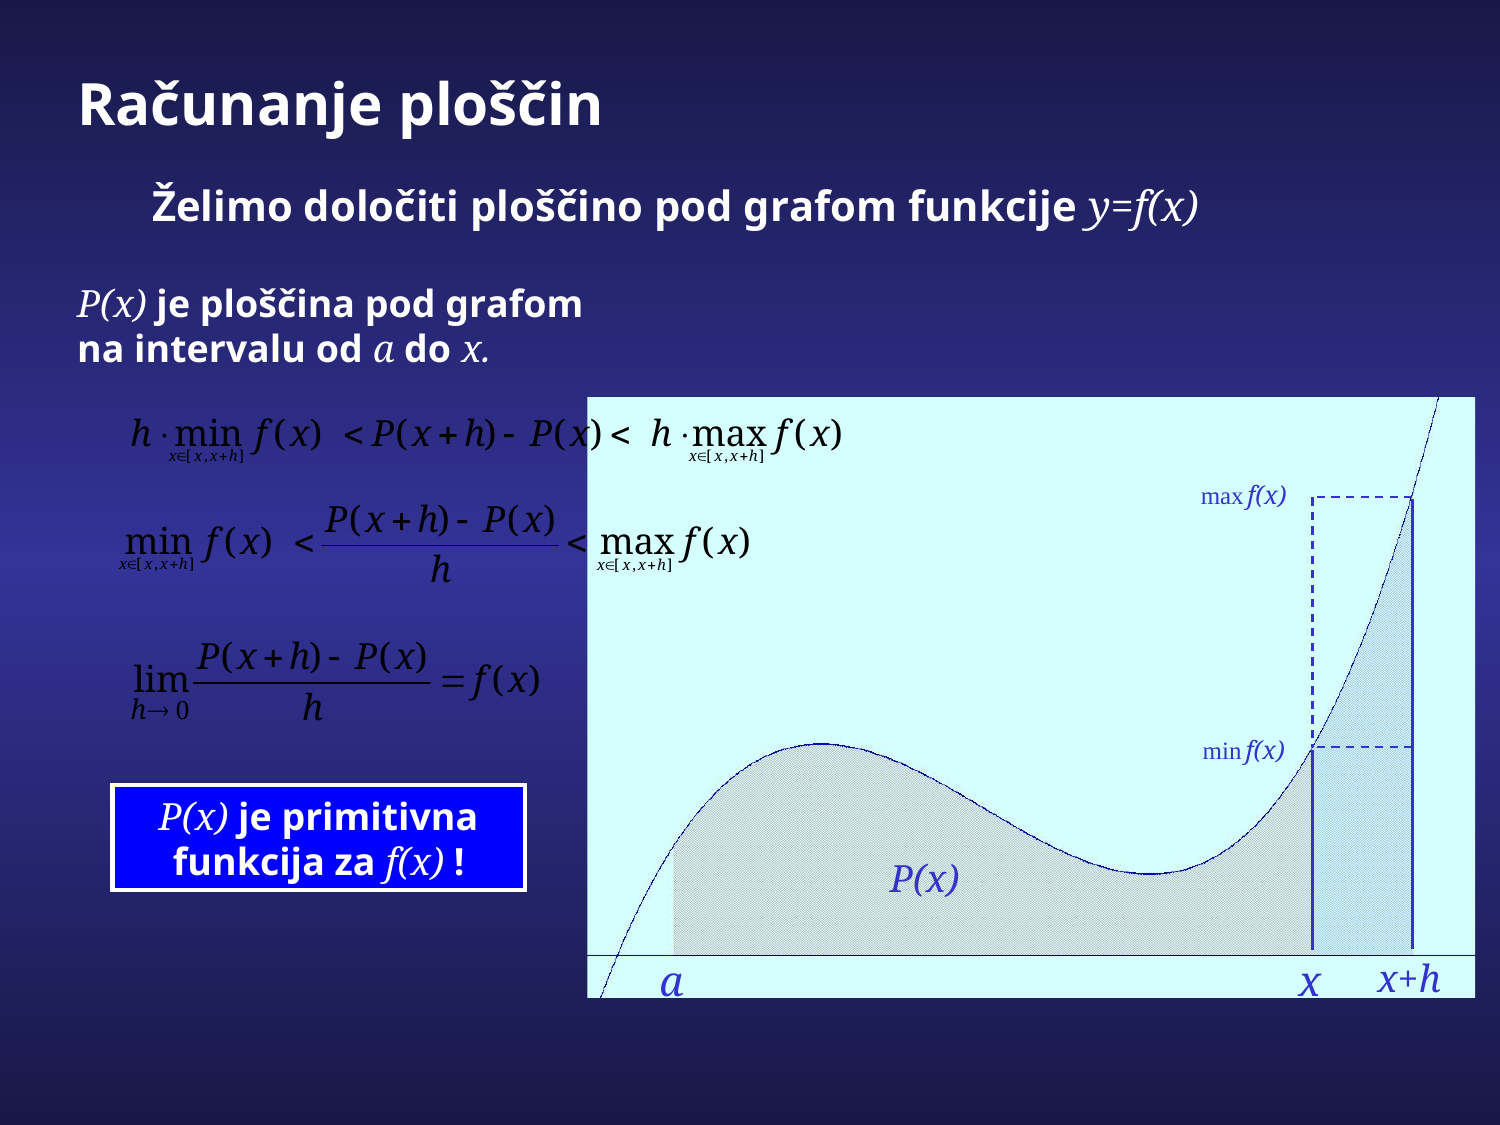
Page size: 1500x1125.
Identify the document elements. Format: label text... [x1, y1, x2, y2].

chart [112, 409, 850, 774]
text_box a [644, 947, 713, 1013]
text_box Želimo določiti ploščino pod grafom funkcije y=f(x) [137, 172, 1313, 238]
text_box Računanje ploščin [62, 59, 638, 146]
text_box x+h [1362, 947, 1463, 1008]
text_box P(x) [874, 847, 988, 908]
text_box max f(x) [1175, 472, 1313, 518]
text_box P(x) je primitivna funkcija za f(x) ! [112, 784, 526, 891]
picture [587, 397, 1476, 998]
text_box x [1283, 947, 1352, 1013]
text_box P(x) je ploščina pod grafom na intervalu od a do x. [62, 272, 638, 378]
text_box min f(x) [1175, 727, 1313, 773]
